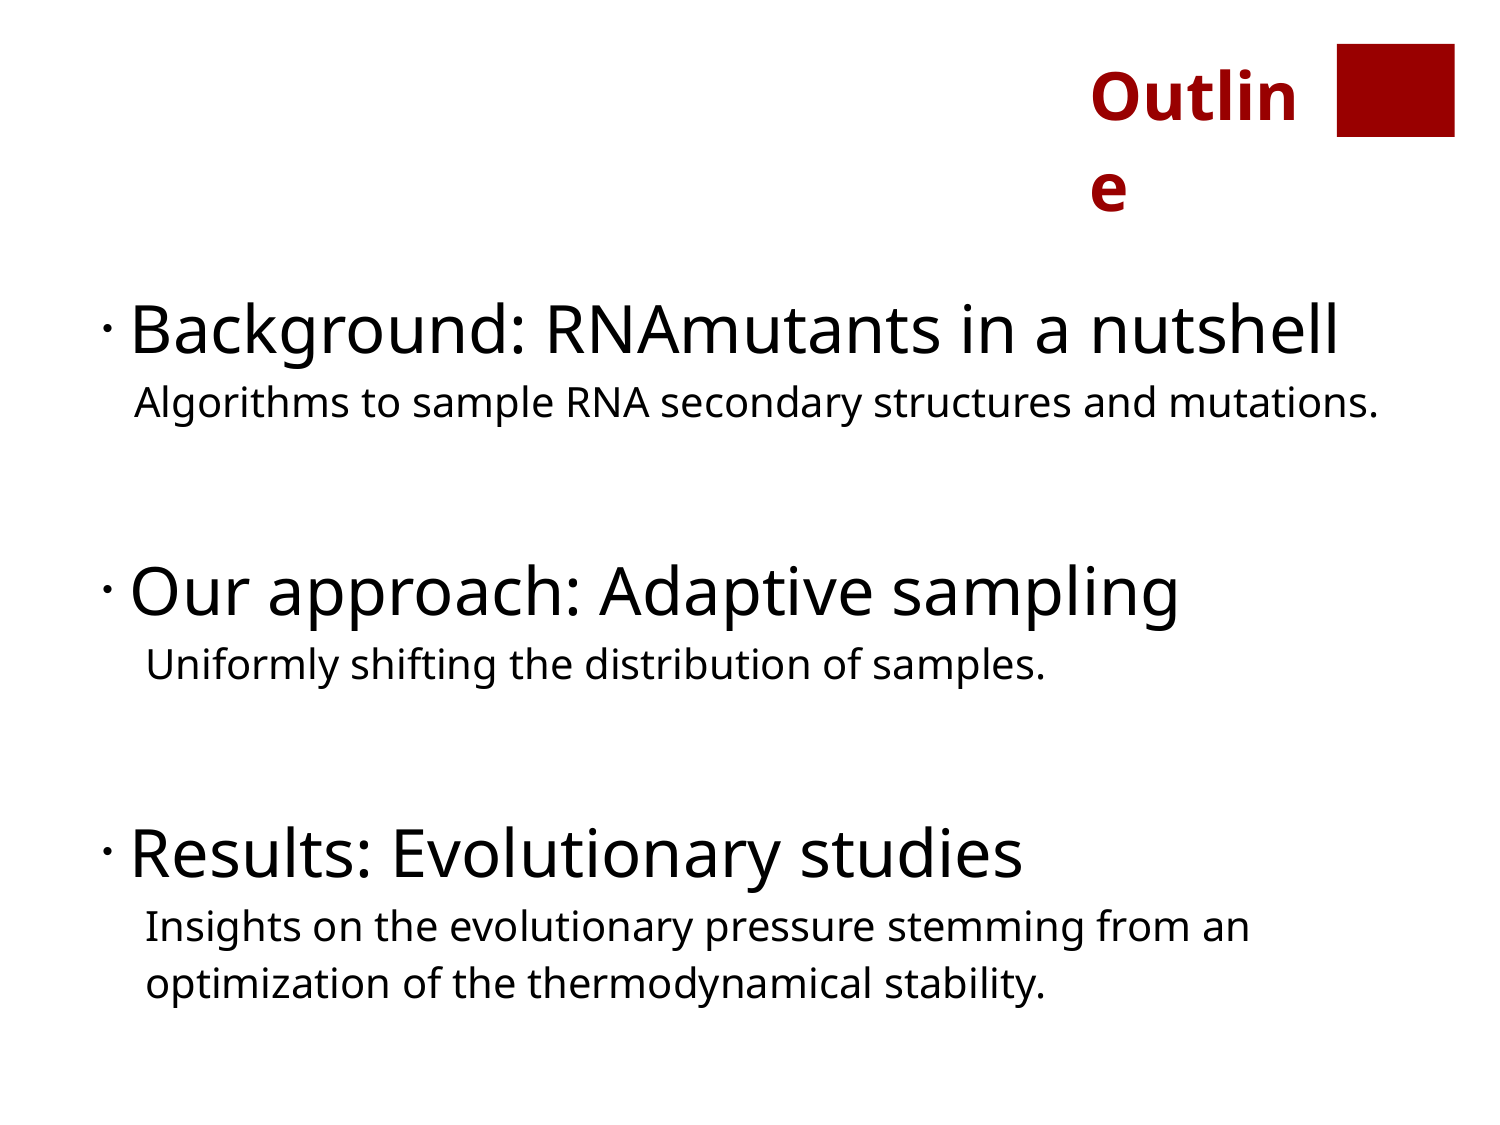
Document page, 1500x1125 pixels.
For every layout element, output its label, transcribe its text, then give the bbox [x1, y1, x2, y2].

text_box Outline [1074, 41, 1339, 138]
text_box Background: RNAmutants in a nutshell Algorithms to sample RNA secondary structures and mutations. Our approach: Adaptive sampling Uniformly shifting the distribution of samples. Results: Evolutionary studies Insights on the evolutionary pressure stemming from an optimization of the thermodynamical stability. [87, 274, 1430, 937]
